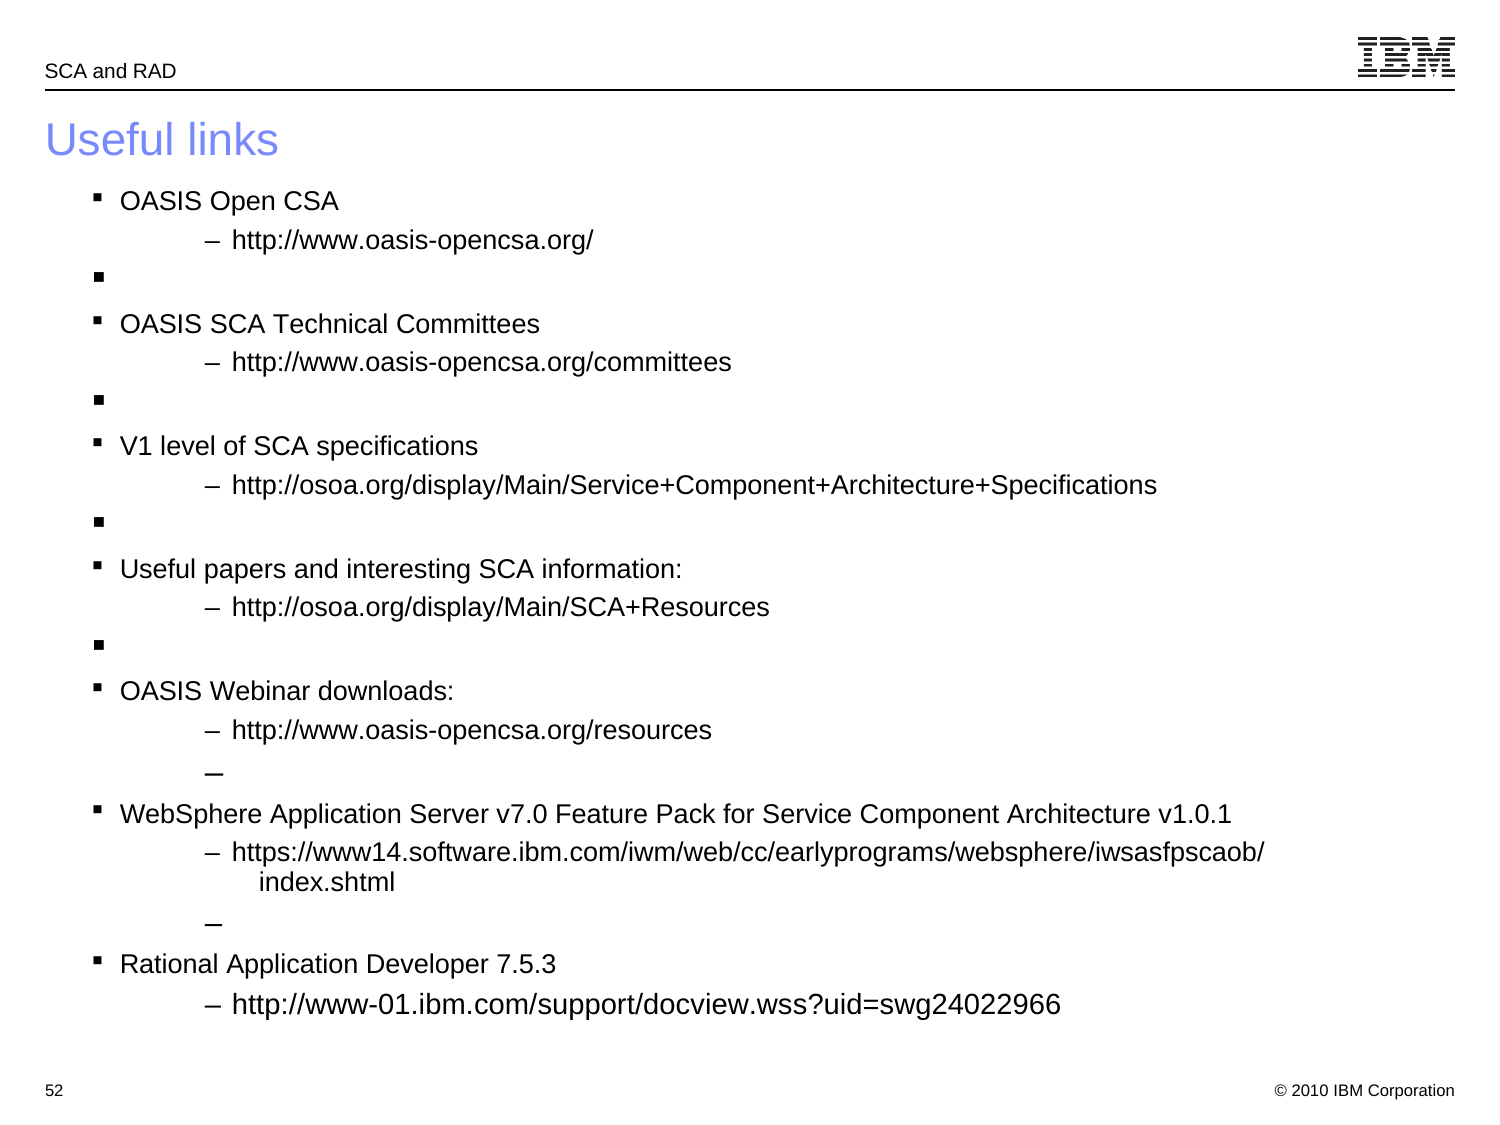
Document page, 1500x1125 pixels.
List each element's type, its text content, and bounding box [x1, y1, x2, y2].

list OASIS Open CSA http://www.oasis-opencsa.org/ OASIS SCA Technical Committees http://www.oasis-opencsa.org/committees V1 level of SCA specifications http://osoa.org/display/Main/Service+Component+Architecture+Specifications Useful papers and interesting SCA information: http://osoa.org/display/Main/SCA+Resources OASIS Webinar downloads: http://www.oasis-opencsa.org/resources WebSphere Application Server v7.0 Feature Pack for Service Component Architecture v1.0.1 https://www14.software.ibm.com/iwm/web/cc/earlyprograms/websphere/iwsasfpscaob/index.shtml Rational Application Developer 7.5.3 http://www-01.ibm.com/support/docview.wss?uid=swg24022966 [76, 178, 1416, 1060]
title Useful links [29, 36, 1455, 248]
